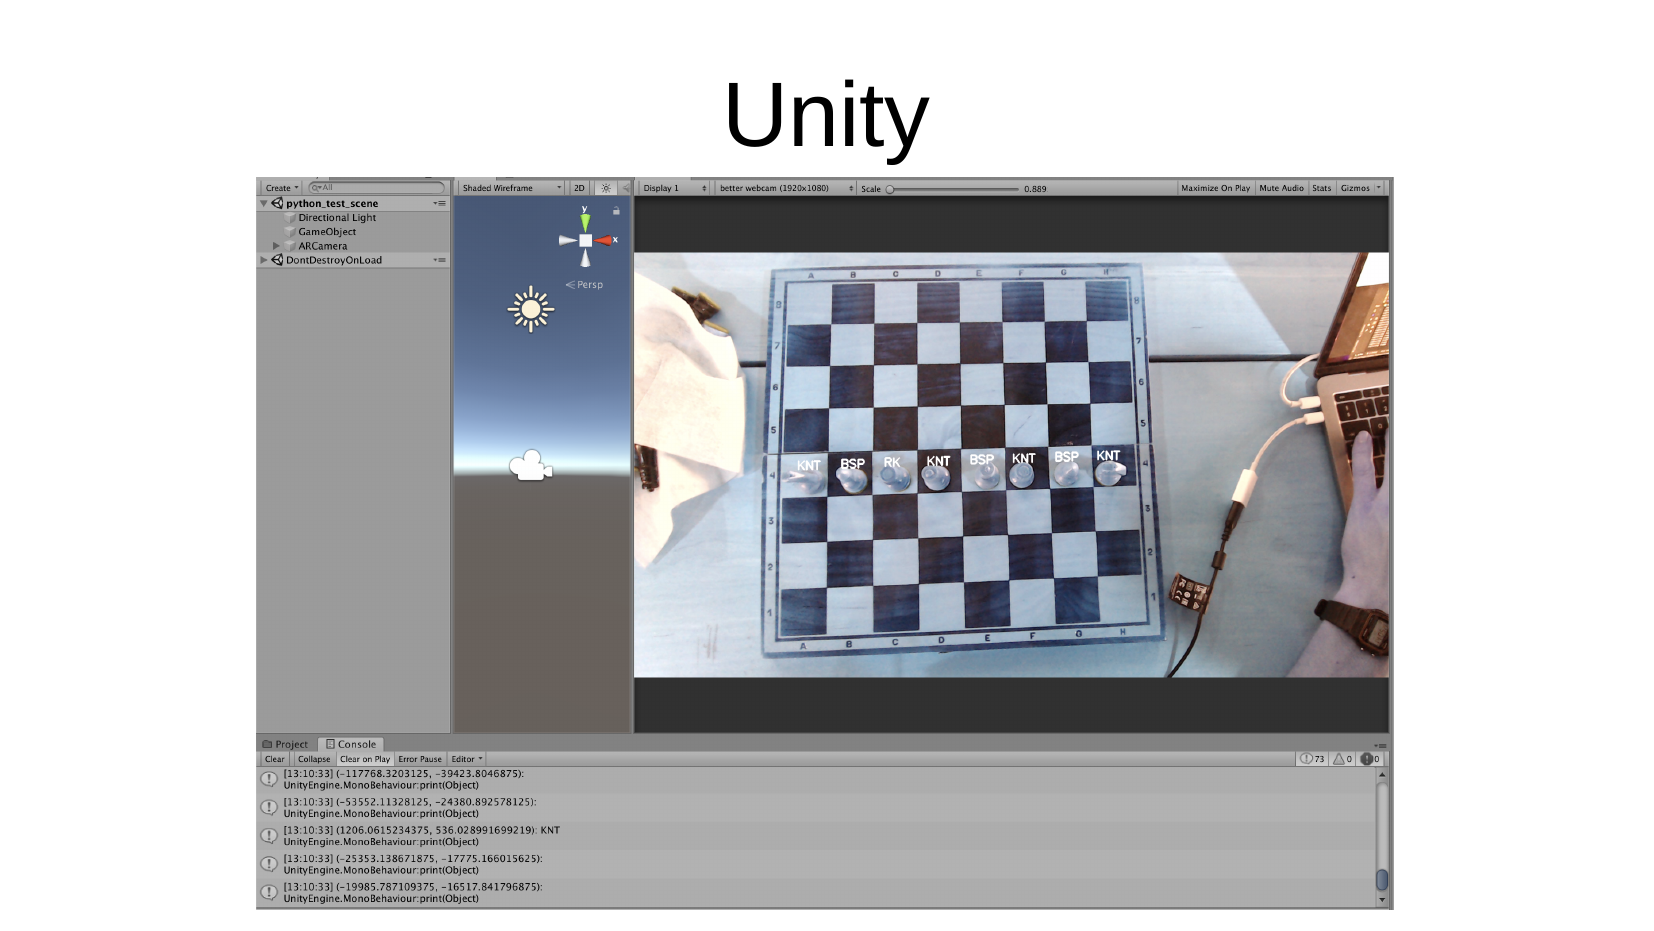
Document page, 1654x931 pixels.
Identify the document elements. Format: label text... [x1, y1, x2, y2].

picture [256, 177, 1394, 910]
title Unity [82, 37, 1571, 193]
